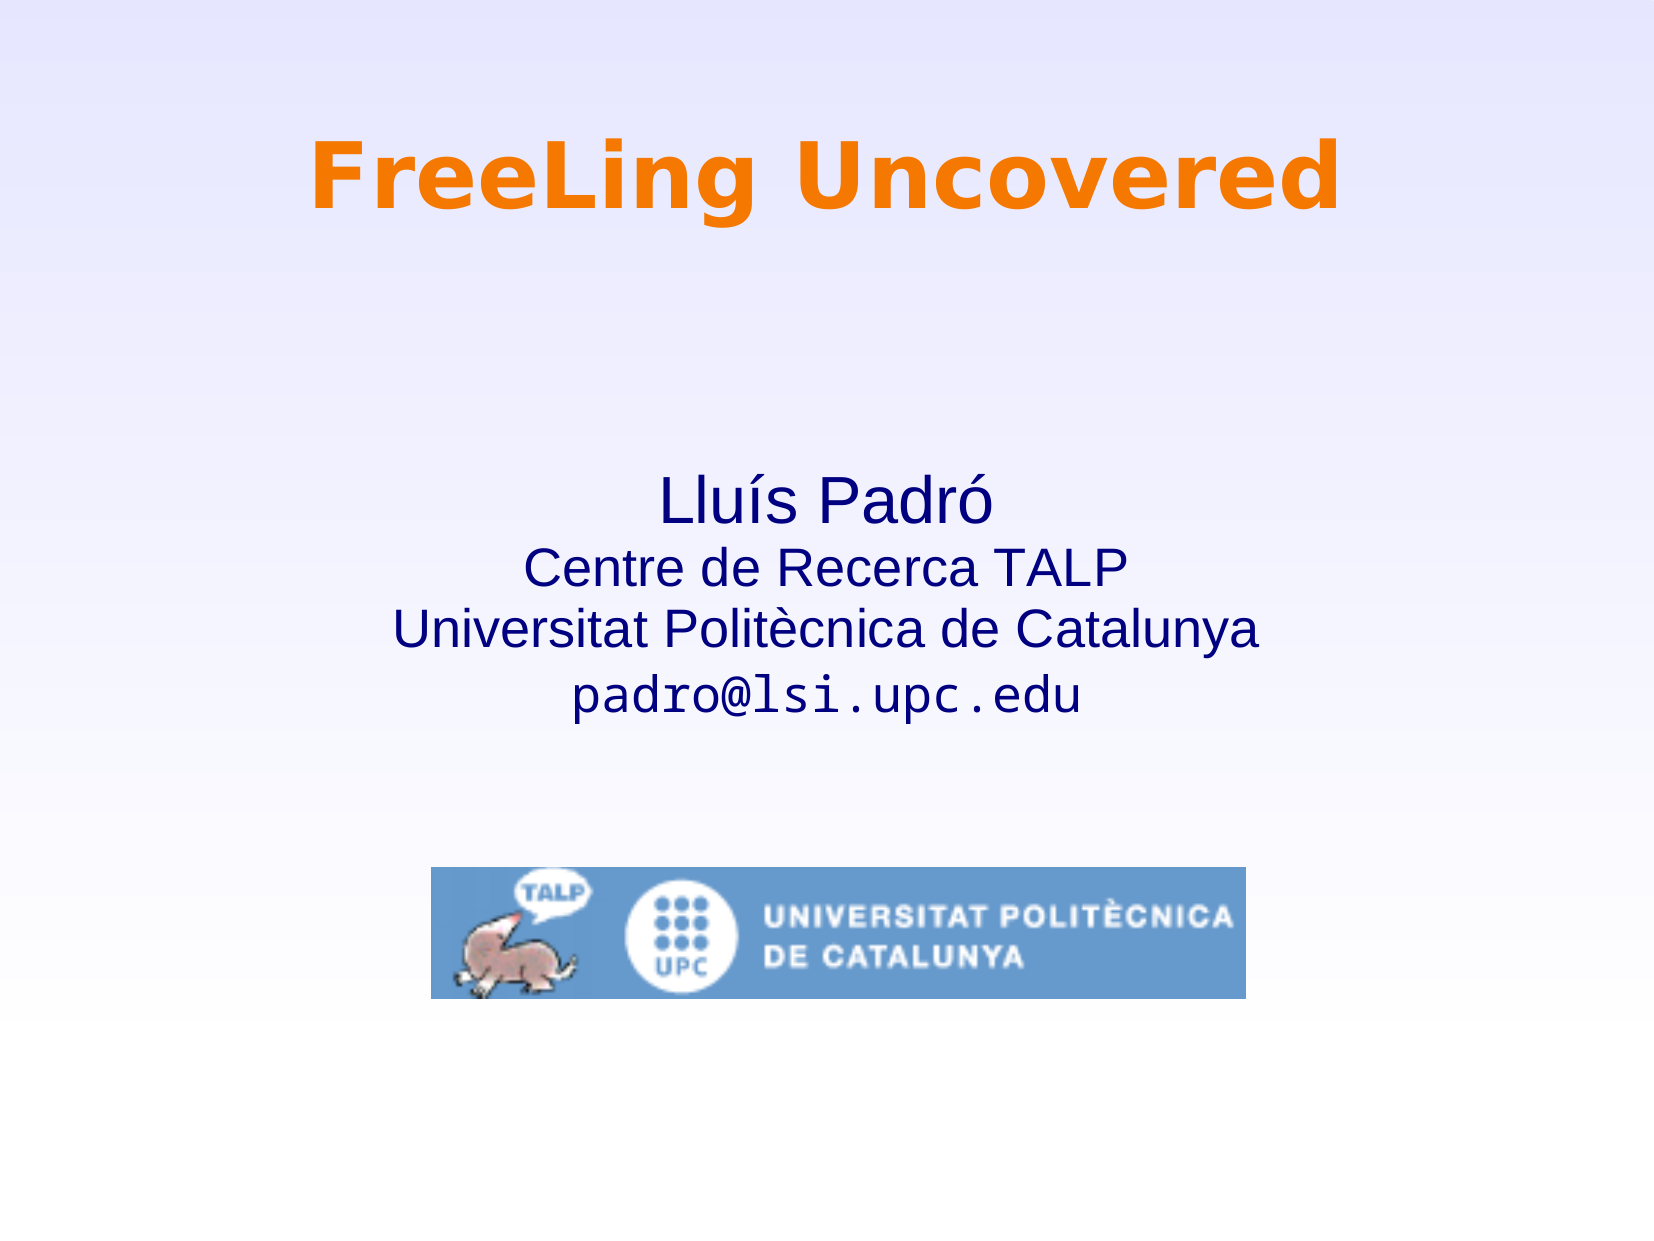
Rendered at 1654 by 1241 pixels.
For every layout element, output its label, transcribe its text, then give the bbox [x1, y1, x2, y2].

picture [431, 867, 1246, 999]
subtitle Lluís Padró Centre de Recerca TALP Universitat Politècnica de Catalunya padro@lsi.upc.edu [82, 297, 1571, 893]
title FreeLing Uncovered [82, 73, 1571, 281]
